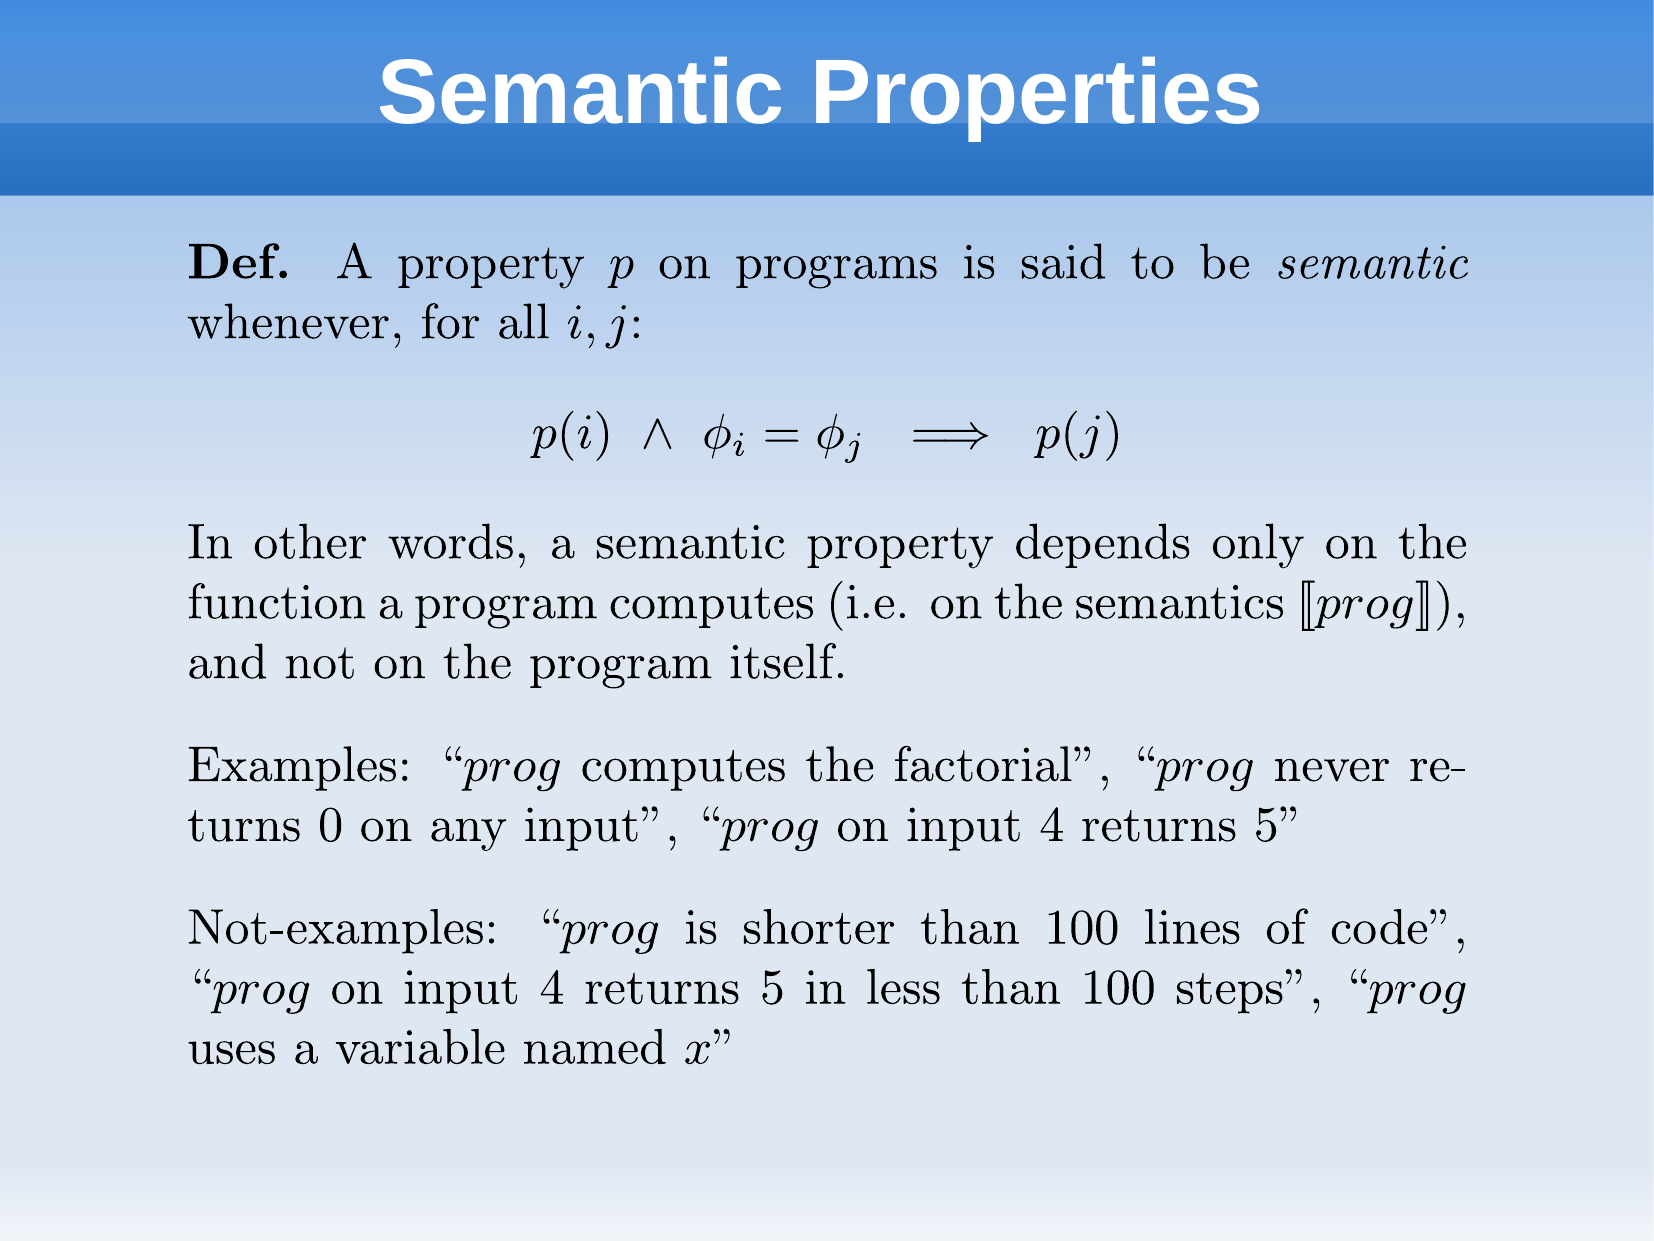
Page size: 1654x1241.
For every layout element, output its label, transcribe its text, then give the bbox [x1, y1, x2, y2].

picture [0, 0, 1654, 1241]
title Semantic Properties [76, 0, 1565, 188]
